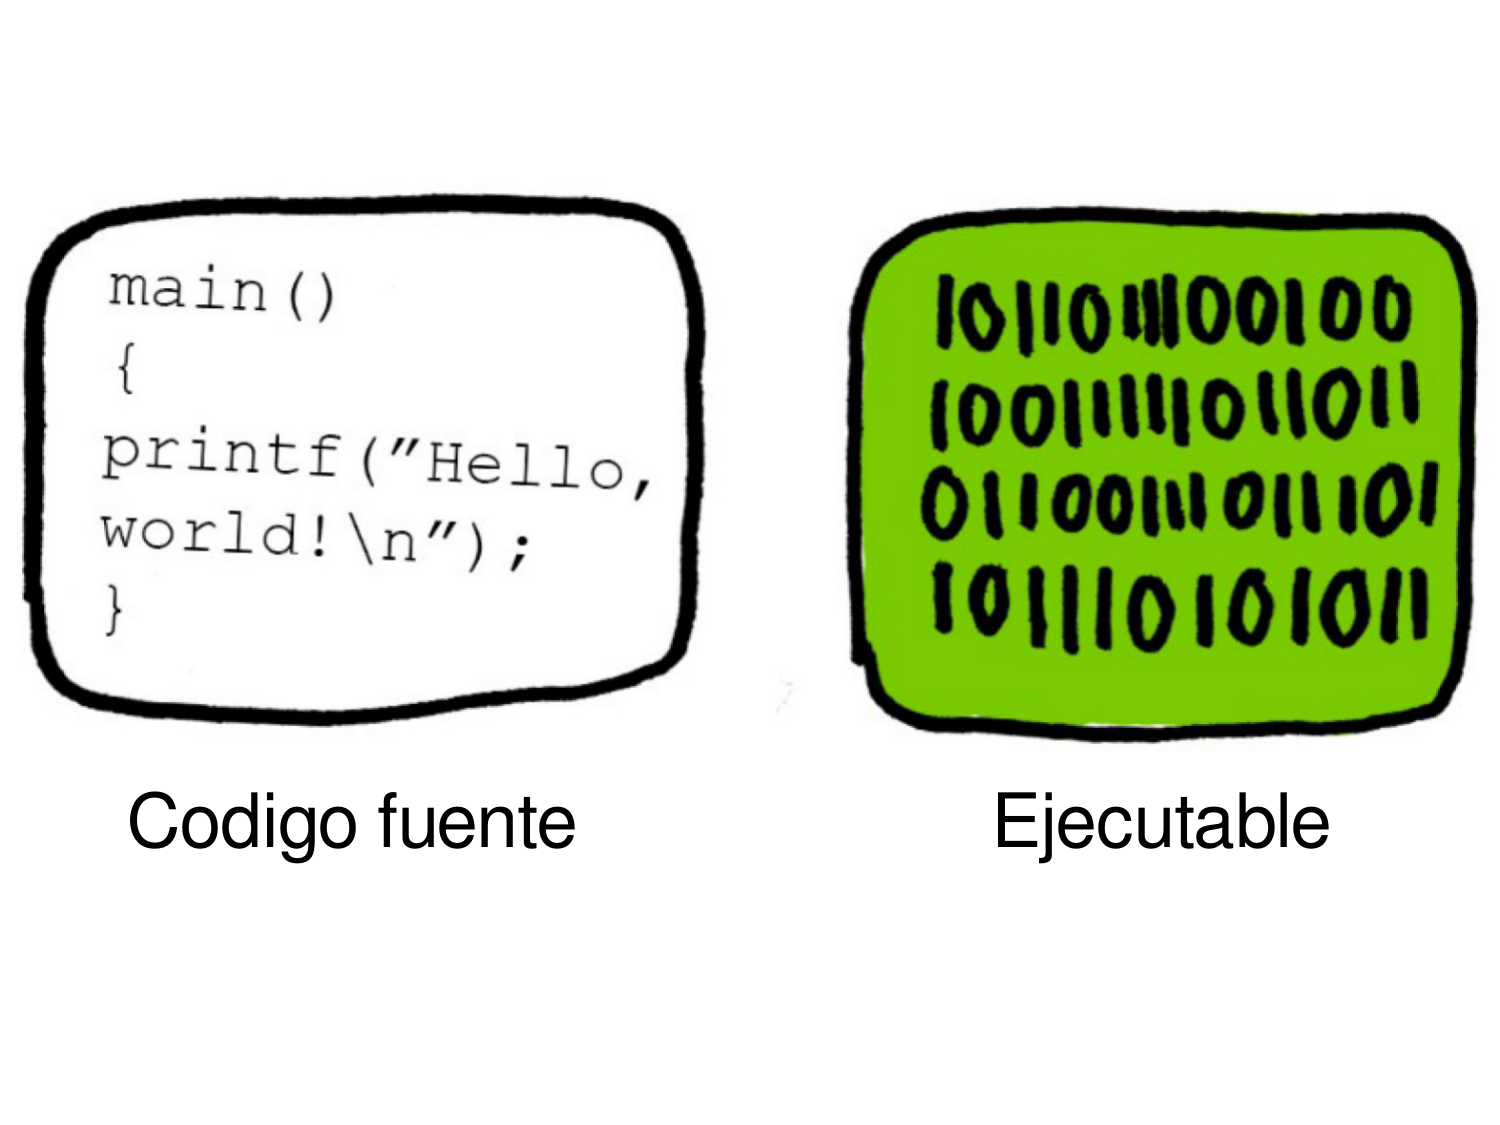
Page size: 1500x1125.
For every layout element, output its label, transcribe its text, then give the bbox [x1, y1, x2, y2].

picture [0, 183, 1500, 765]
text_box Codigo fuente [60, 771, 646, 894]
text_box Ejecutable [870, 771, 1456, 894]
